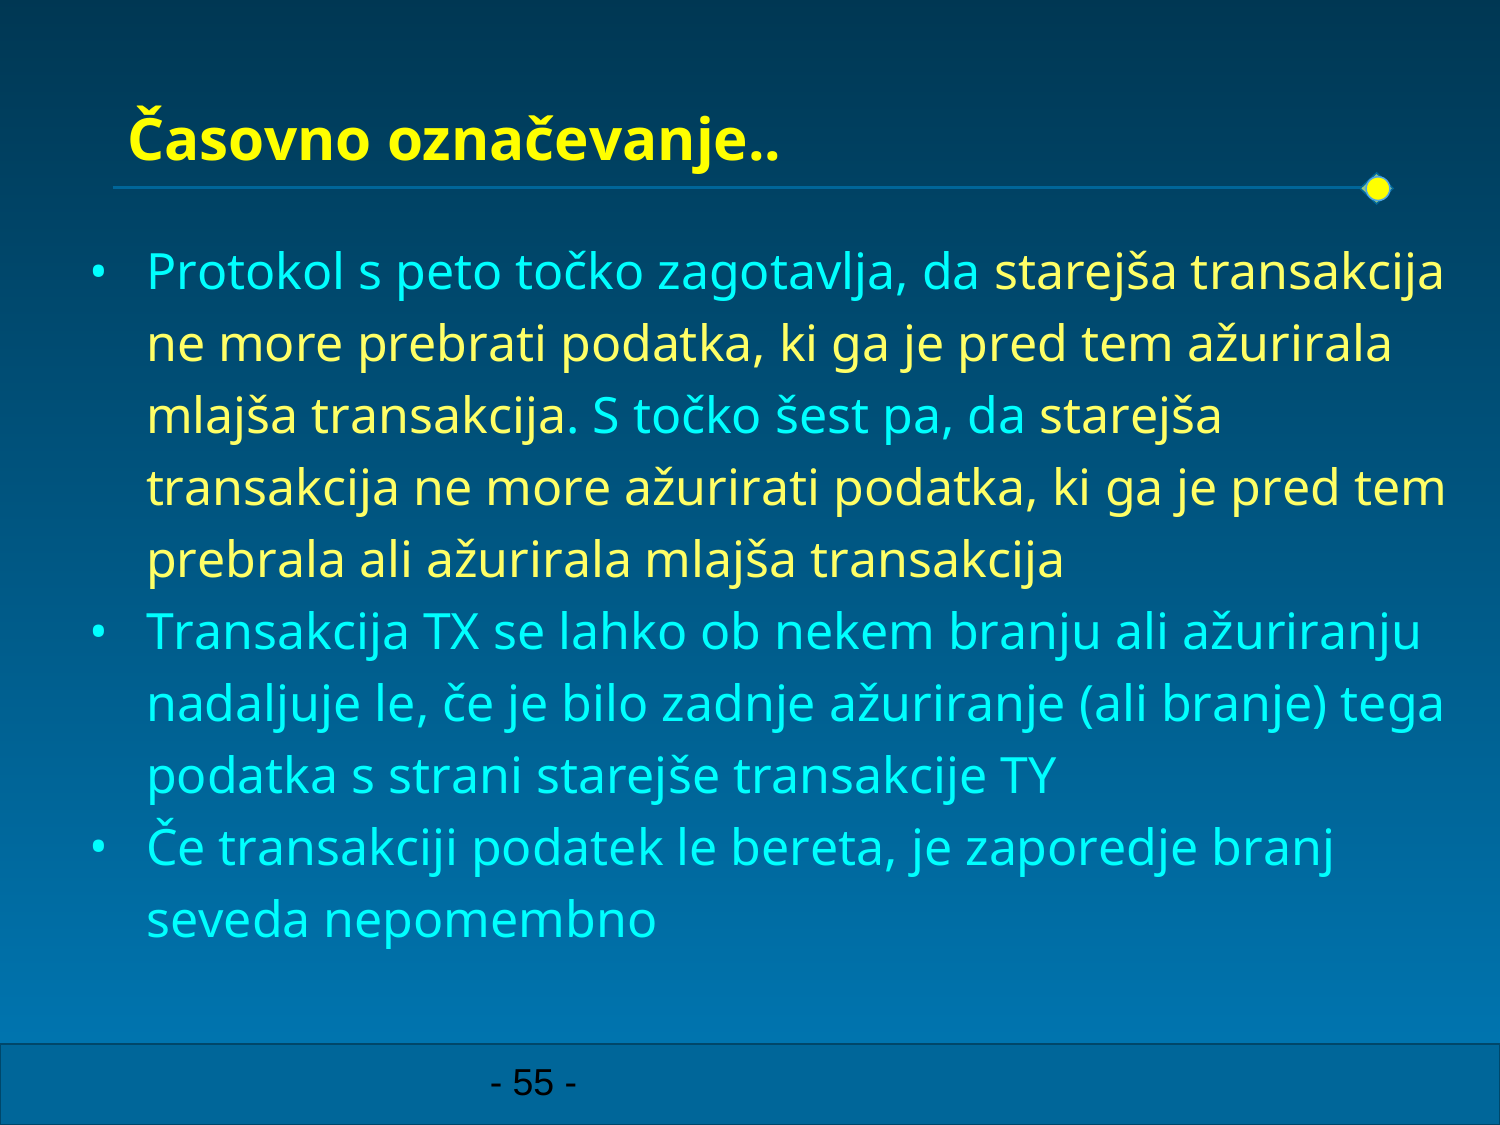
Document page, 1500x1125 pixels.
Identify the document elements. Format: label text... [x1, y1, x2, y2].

title Časovno označevanje.. [112, 94, 1388, 181]
list Protokol s peto točko zagotavlja, da starejša transakcija ne more prebrati podatka, ki ga je pred tem ažurirala mlajša transakcija. S točko šest pa, da starejša transakcija ne more ažurirati podatka, ki ga je pred tem prebrala ali ažurirala mlajša transakcija Transakcija TX se lahko ob nekem branju ali ažuriranju nadaljuje le, če je bilo zadnje ažuriranje (ali branje) tega podatka s strani starejše transakcije TY Če transakciji podatek le bereta, je zaporedje branj seveda nepomembno [75, 220, 1500, 954]
